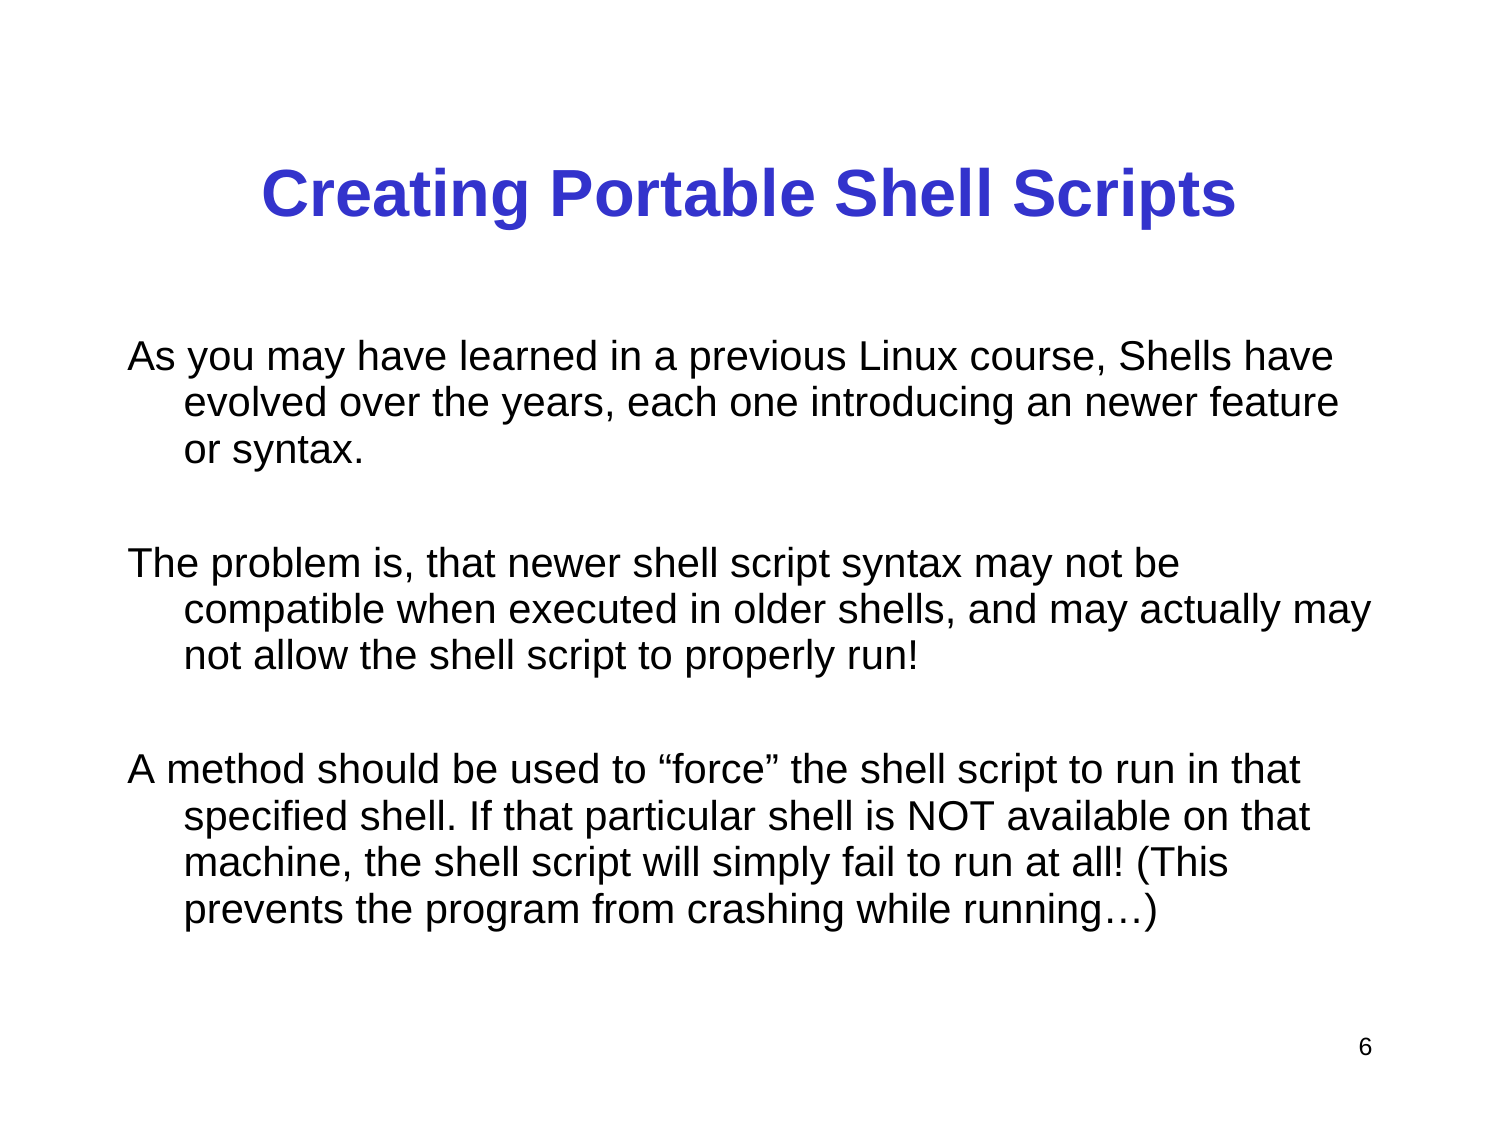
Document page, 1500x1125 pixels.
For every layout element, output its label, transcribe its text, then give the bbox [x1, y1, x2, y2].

title Creating Portable Shell Scripts [112, 99, 1388, 288]
list As you may have learned in a previous Linux course, Shells have evolved over the years, each one introducing an newer feature or syntax. The problem is, that newer shell script syntax may not be compatible when executed in older shells, and may actually may not allow the shell script to properly run! A method should be used to “force” the shell script to run in that specified shell. If that particular shell is NOT available on that machine, the shell script will simply fail to run at all! (This prevents the program from crashing while running…) [112, 324, 1388, 1001]
